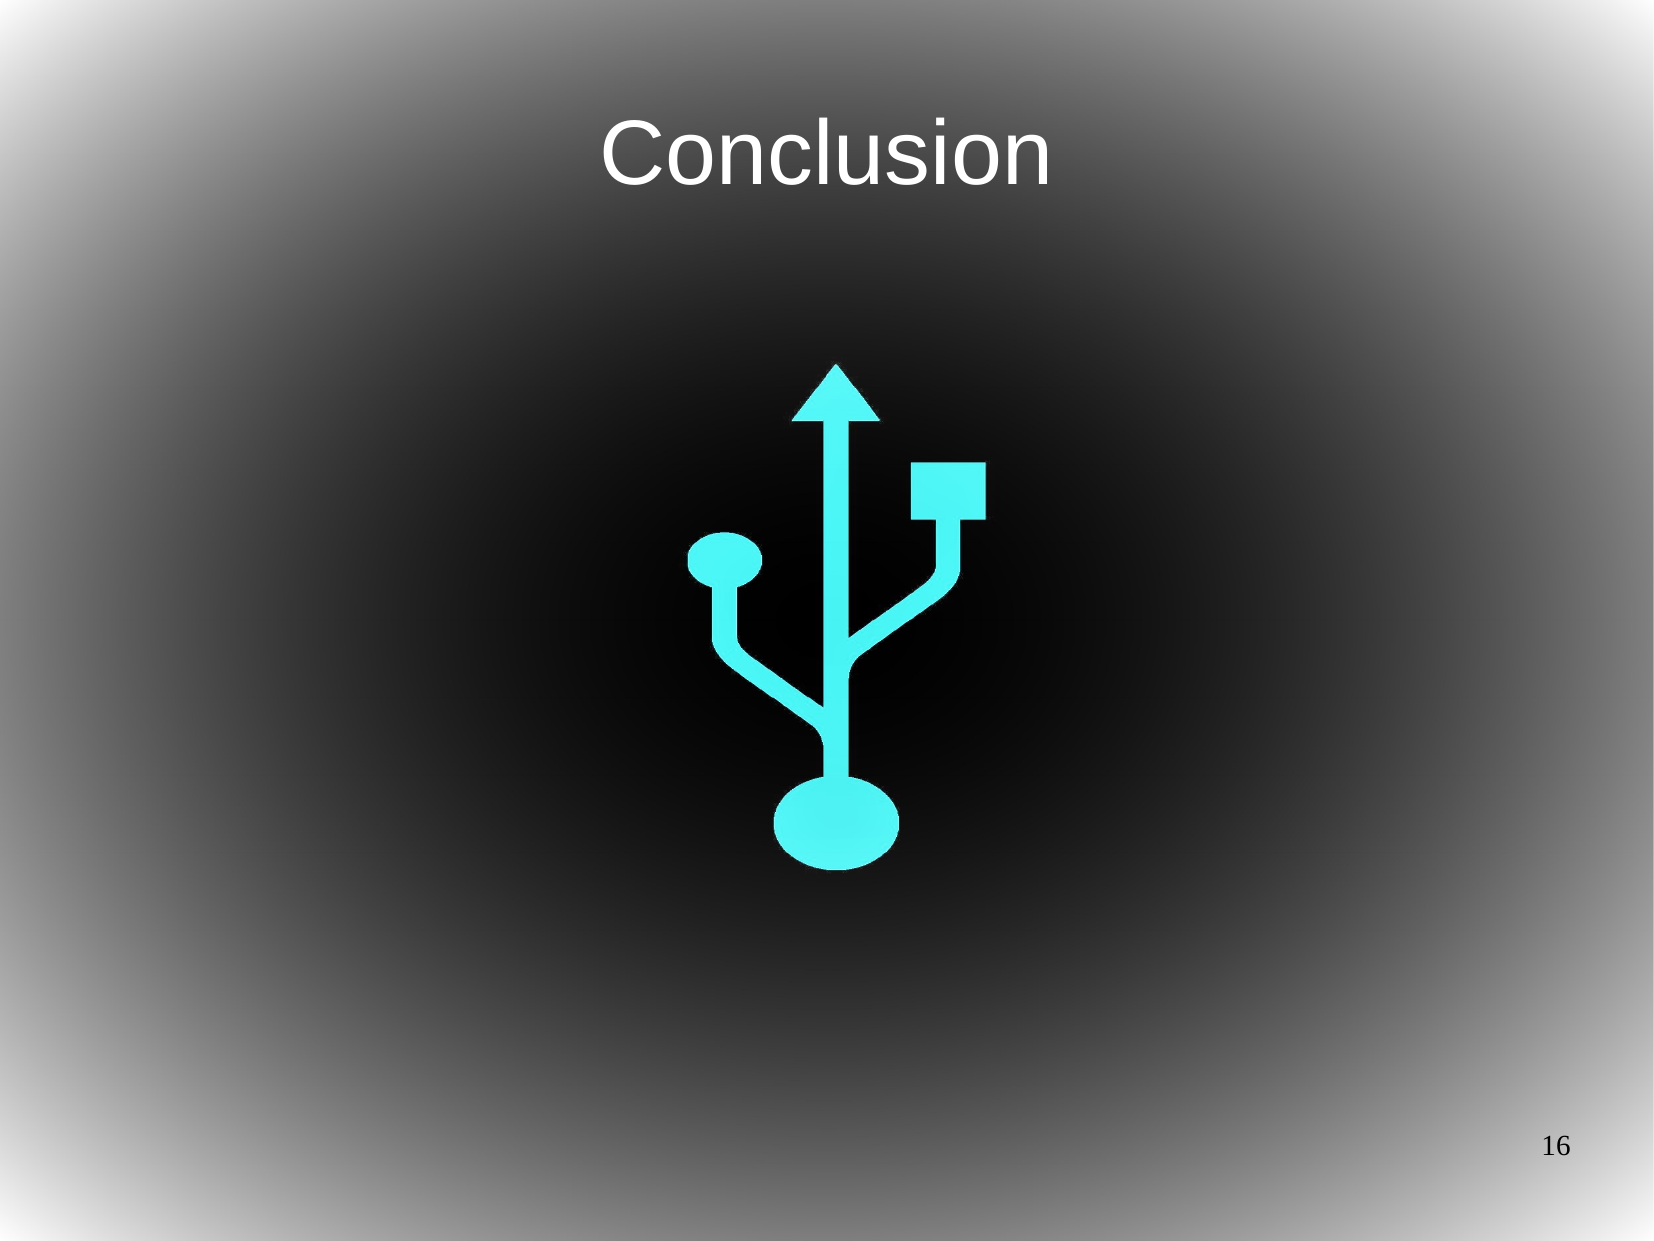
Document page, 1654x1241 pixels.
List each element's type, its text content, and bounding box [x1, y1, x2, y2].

picture [0, 0, 1654, 1241]
title Conclusion [82, 49, 1571, 257]
